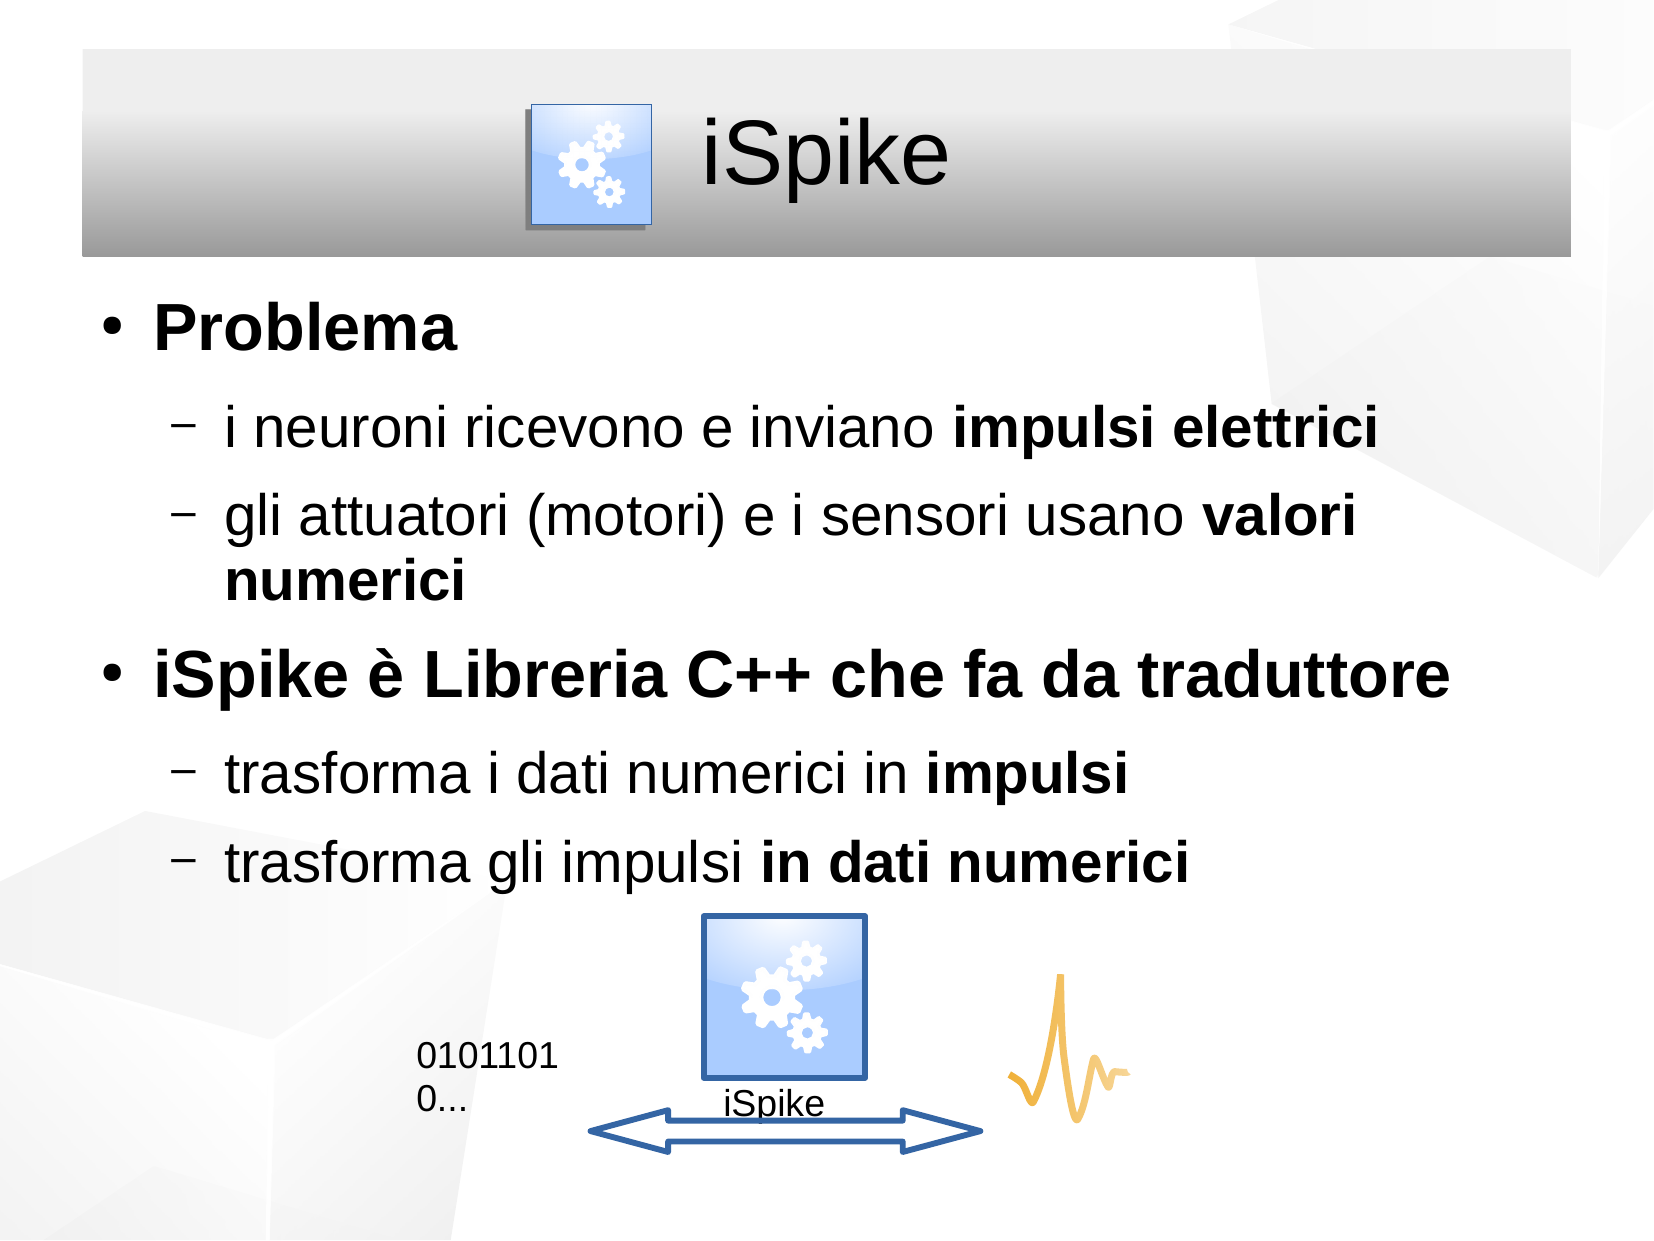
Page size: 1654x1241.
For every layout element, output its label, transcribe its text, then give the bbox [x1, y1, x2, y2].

text_box 01011010... [401, 1027, 591, 1127]
picture [531, 104, 652, 225]
title iSpike [82, 49, 1571, 257]
text_box iSpike [708, 1074, 886, 1117]
list Problema i neuroni ricevono e inviano impulsi elettrici gli attuatori (motori) e i sensori usano valori numerici iSpike è Libreria C++ che fa da traduttore trasforma i dati numerici in impulsi trasforma gli impulsi in dati numerici [82, 290, 1571, 1010]
picture [1003, 968, 1134, 1126]
text_box iSpike [708, 1124, 886, 1132]
picture [706, 919, 863, 1075]
